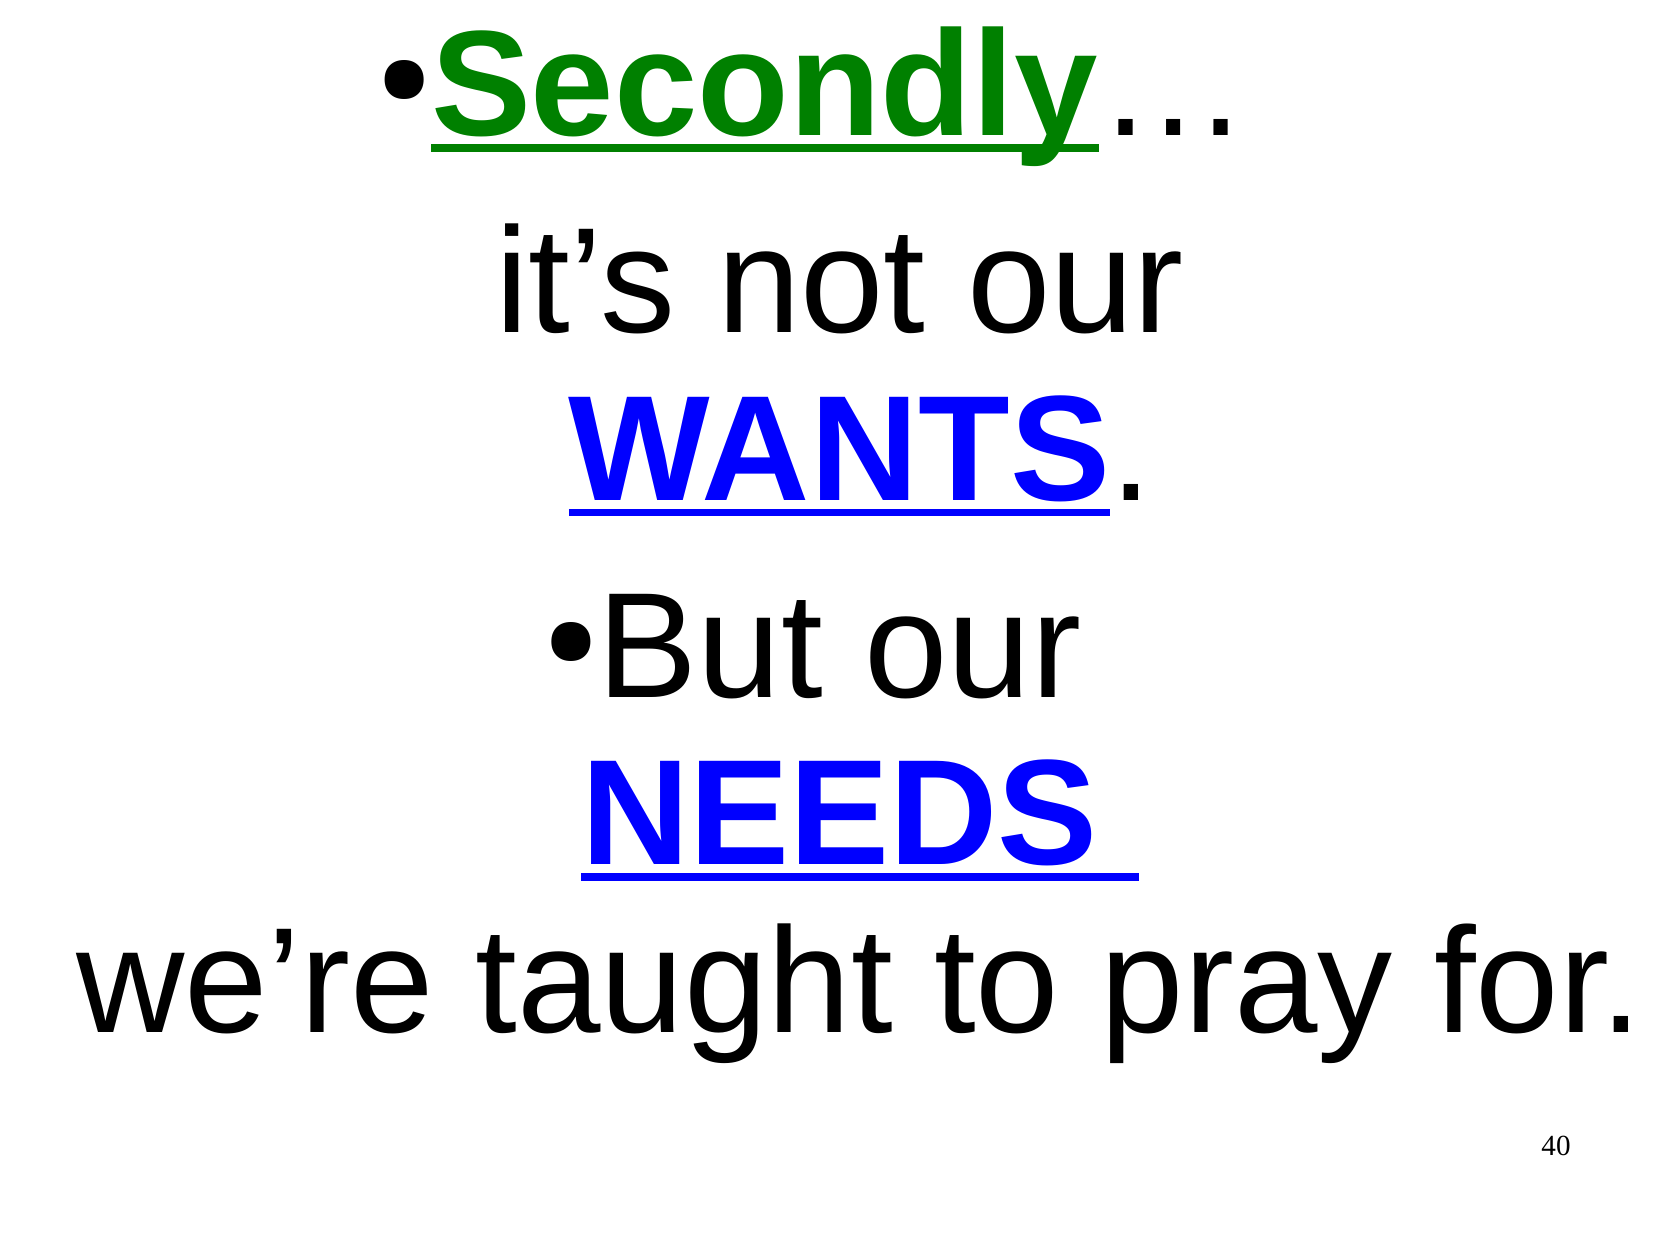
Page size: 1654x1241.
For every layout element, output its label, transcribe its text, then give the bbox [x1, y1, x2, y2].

list Secondly… it’s not our WANTS. But our NEEDS we’re taught to pray for. [0, 0, 1651, 1238]
